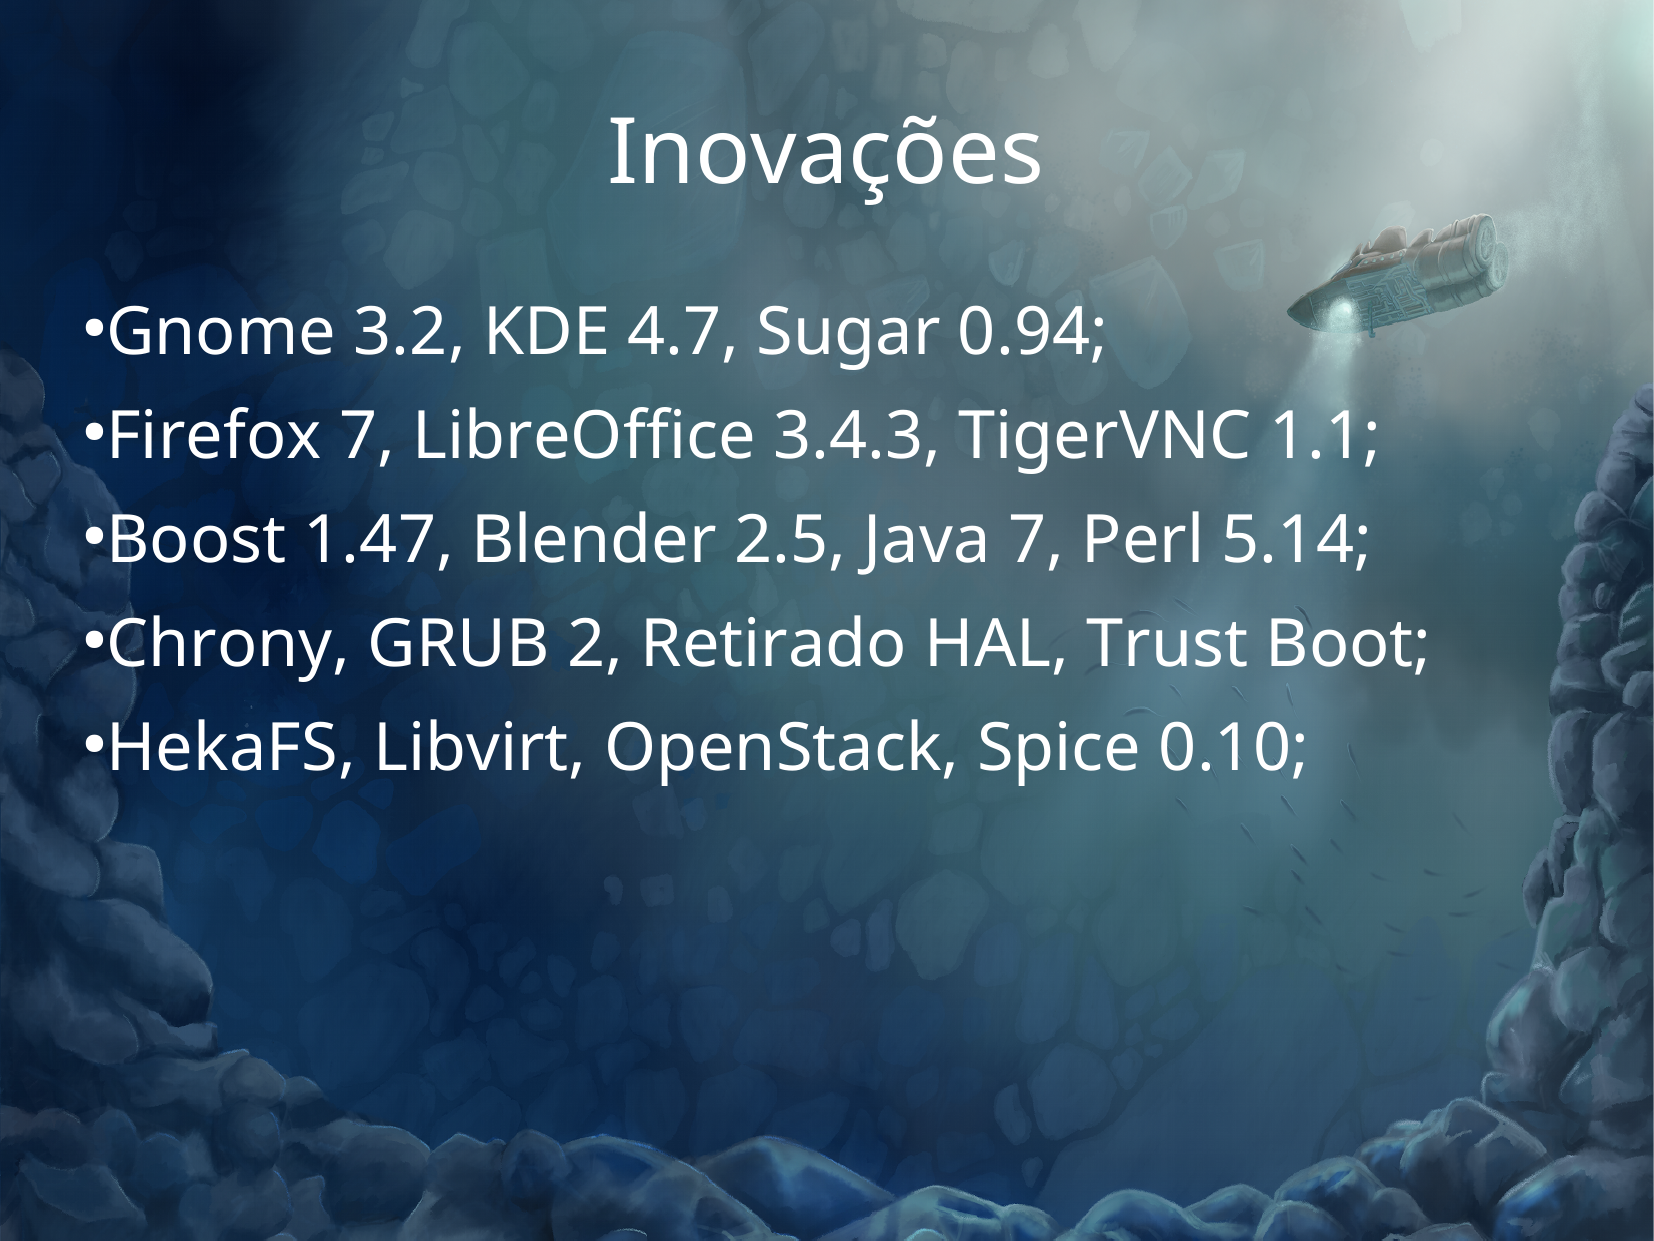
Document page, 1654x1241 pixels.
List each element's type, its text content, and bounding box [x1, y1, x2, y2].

list Gnome 3.2, KDE 4.7, Sugar 0.94; Firefox 7, LibreOffice 3.4.3, TigerVNC 1.1; Boost 1.47, Blender 2.5, Java 7, Perl 5.14; Chrony, GRUB 2, Retirado HAL, Trust Boot; HekaFS, Libvirt, OpenStack, Spice 0.10; [82, 290, 1570, 1114]
picture [0, 0, 1654, 1241]
title Inovações [82, 49, 1570, 256]
